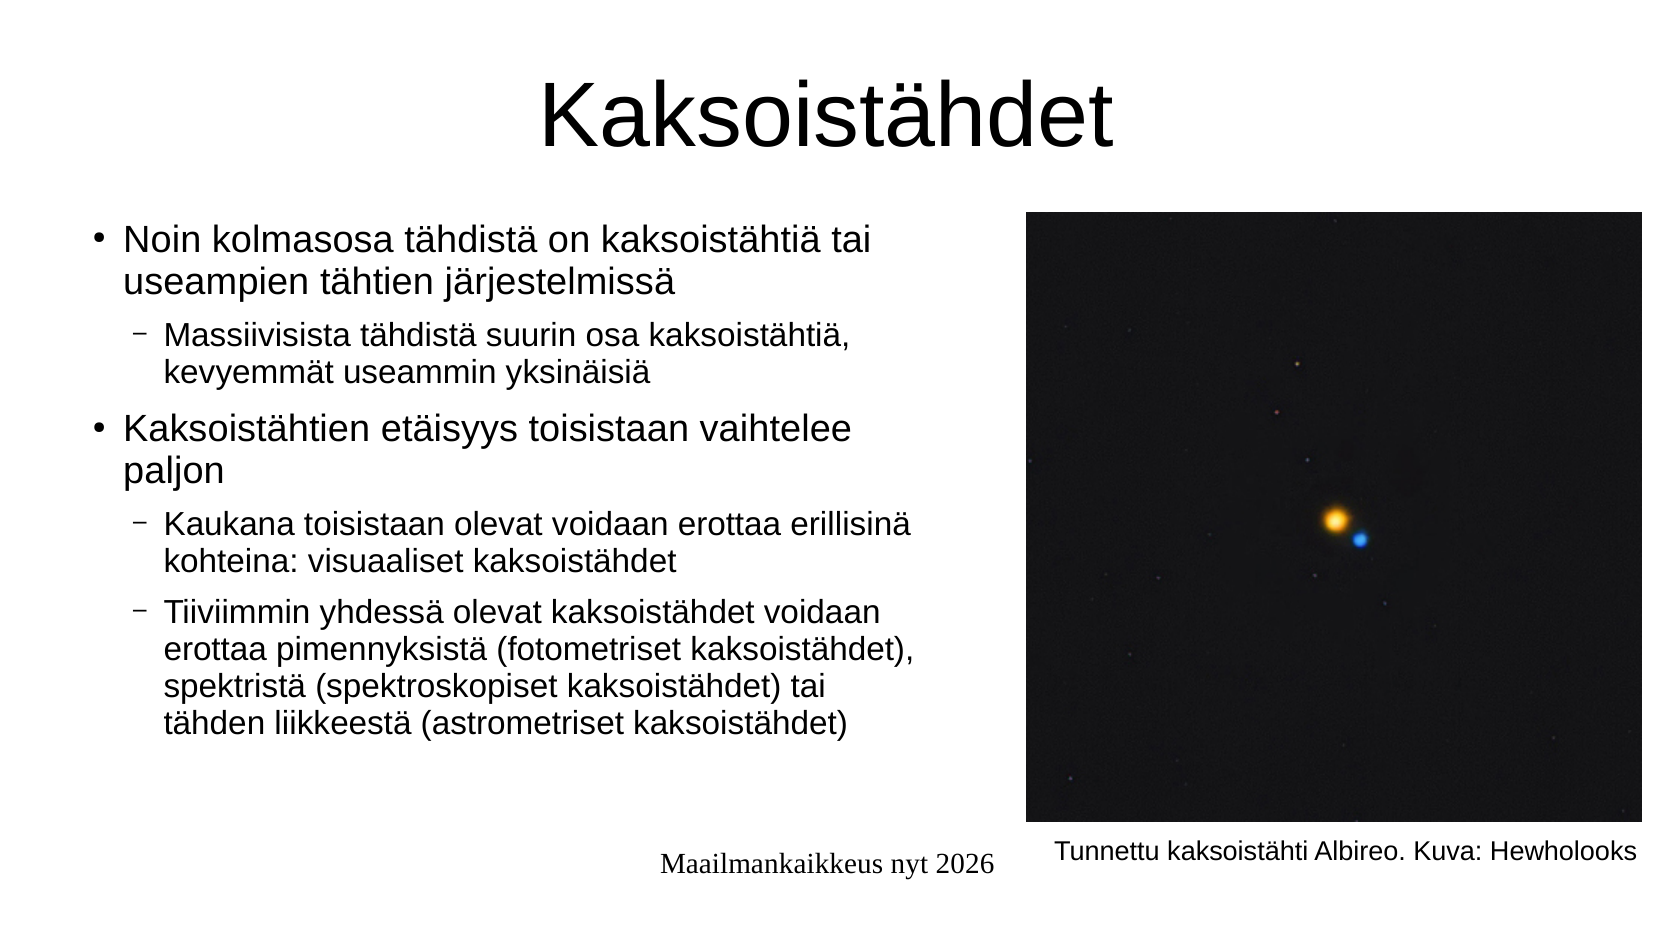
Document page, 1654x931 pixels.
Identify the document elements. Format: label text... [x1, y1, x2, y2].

text_box Tunnettu kaksoistähti Albireo. Kuva: Hewholooks [1039, 828, 1652, 875]
list Noin kolmasosa tähdistä on kaksoistähtiä tai useampien tähtien järjestelmissä Massiivisista tähdistä suurin osa kaksoistähtiä, kevyemmät useammin yksinäisiä Kaksoistähtien etäisyys toisistaan vaihtelee paljon Kaukana toisistaan olevat voidaan erottaa erillisinä kohteina: visuaaliset kaksoistähdet Tiiviimmin yhdessä olevat kaksoistähdet voidaan erottaa pimennyksistä (fotometriset kaksoistähdet), spektristä (spektroskopiset kaksoistähdet) tai tähden liikkeestä (astrometriset kaksoistähdet) [82, 217, 922, 758]
picture [1026, 212, 1642, 822]
title Kaksoistähdet [82, 37, 1571, 193]
